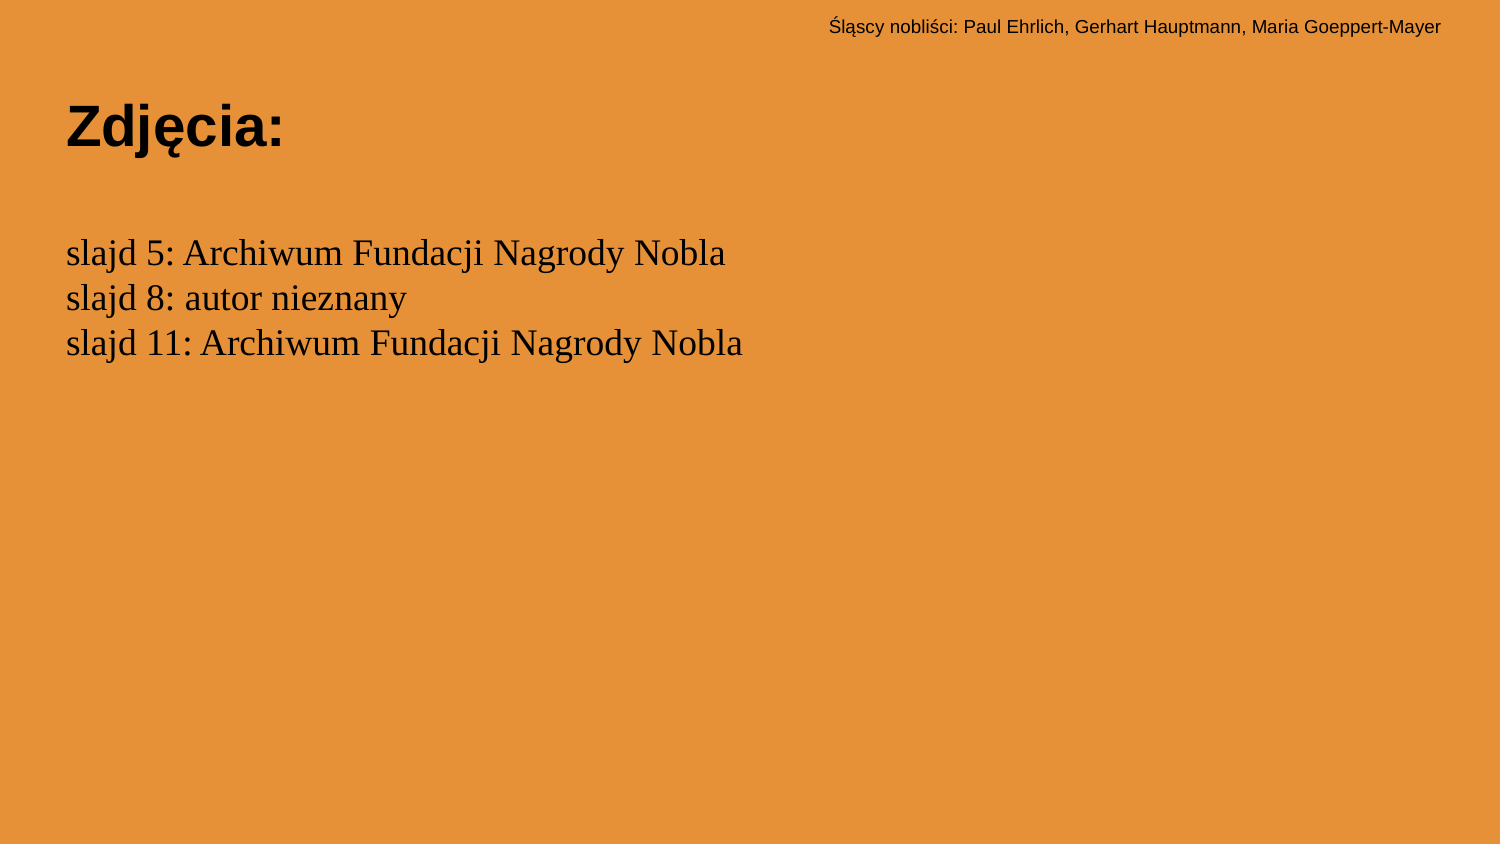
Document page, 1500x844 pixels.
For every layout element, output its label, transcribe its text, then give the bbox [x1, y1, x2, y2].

title Zdjęcia: slajd 5: Archiwum Fundacji Nagrody Nobla slajd 8: autor nieznany slajd 11: Archiwum Fundacji Nagrody Nobla [51, 72, 1449, 167]
